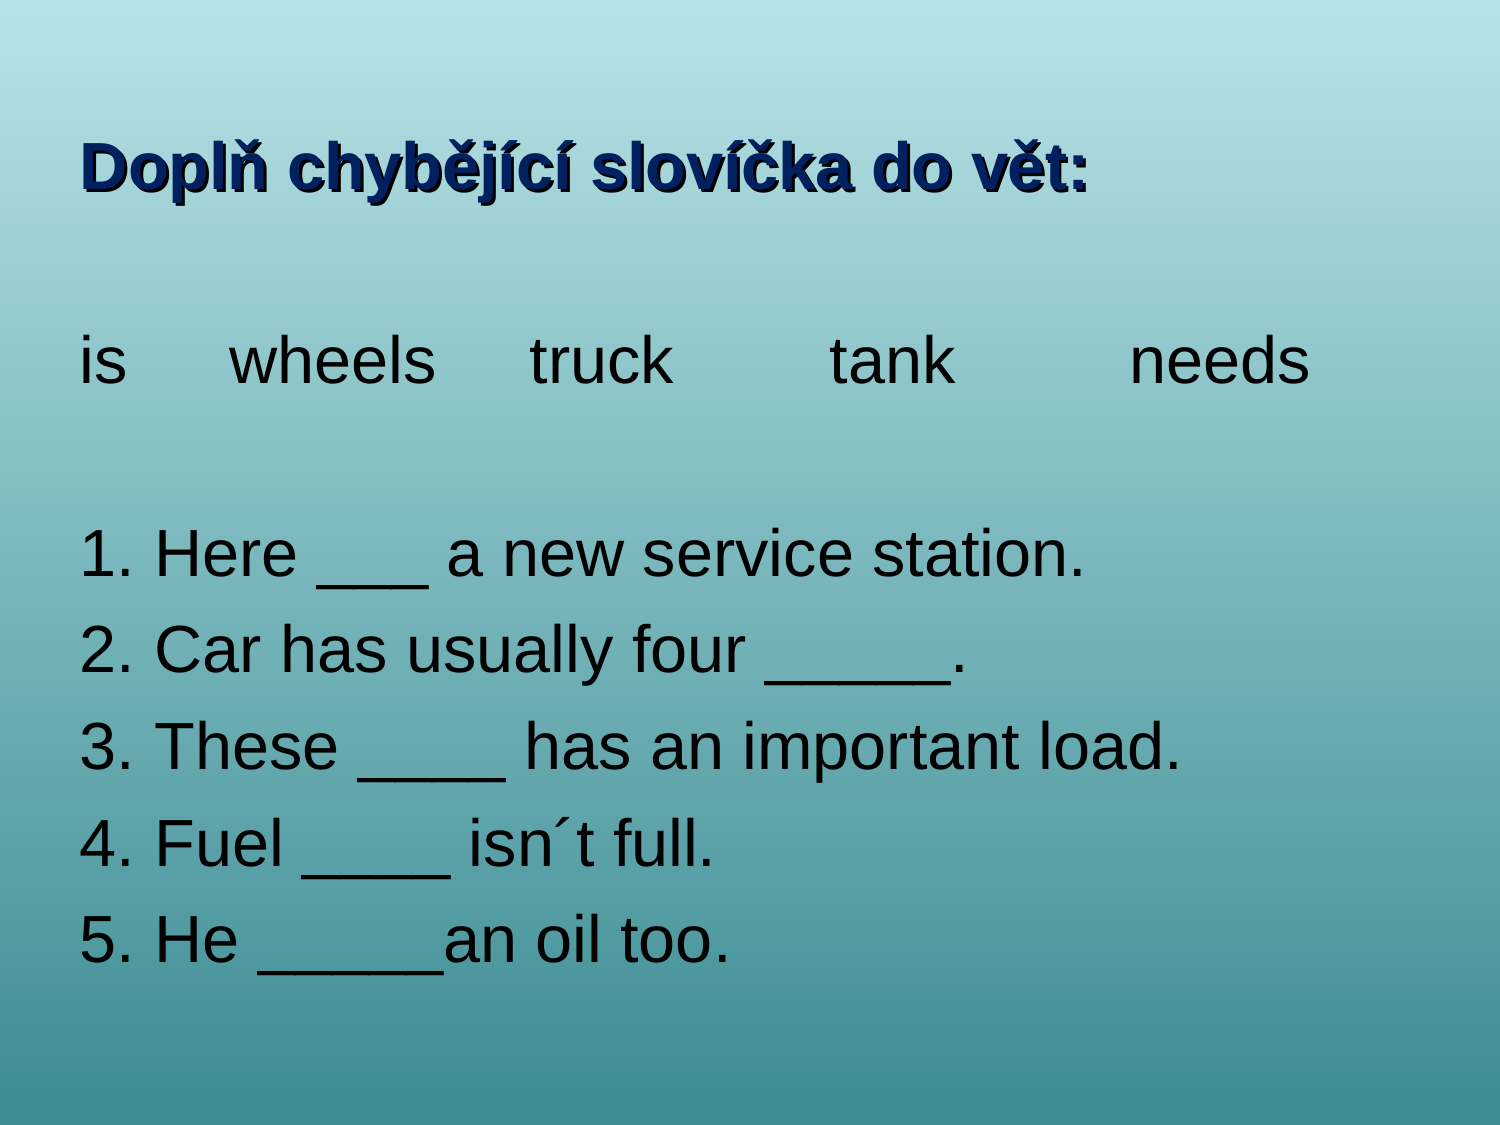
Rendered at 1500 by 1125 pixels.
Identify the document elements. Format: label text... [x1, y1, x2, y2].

list Doplň chybějící slovíčka do vět: is wheels truck tank needs Here ___ a new service station. Car has usually four _____. These ____ has an important load. Fuel ____ isn´t full. He _____an oil too. [64, 19, 1415, 1039]
